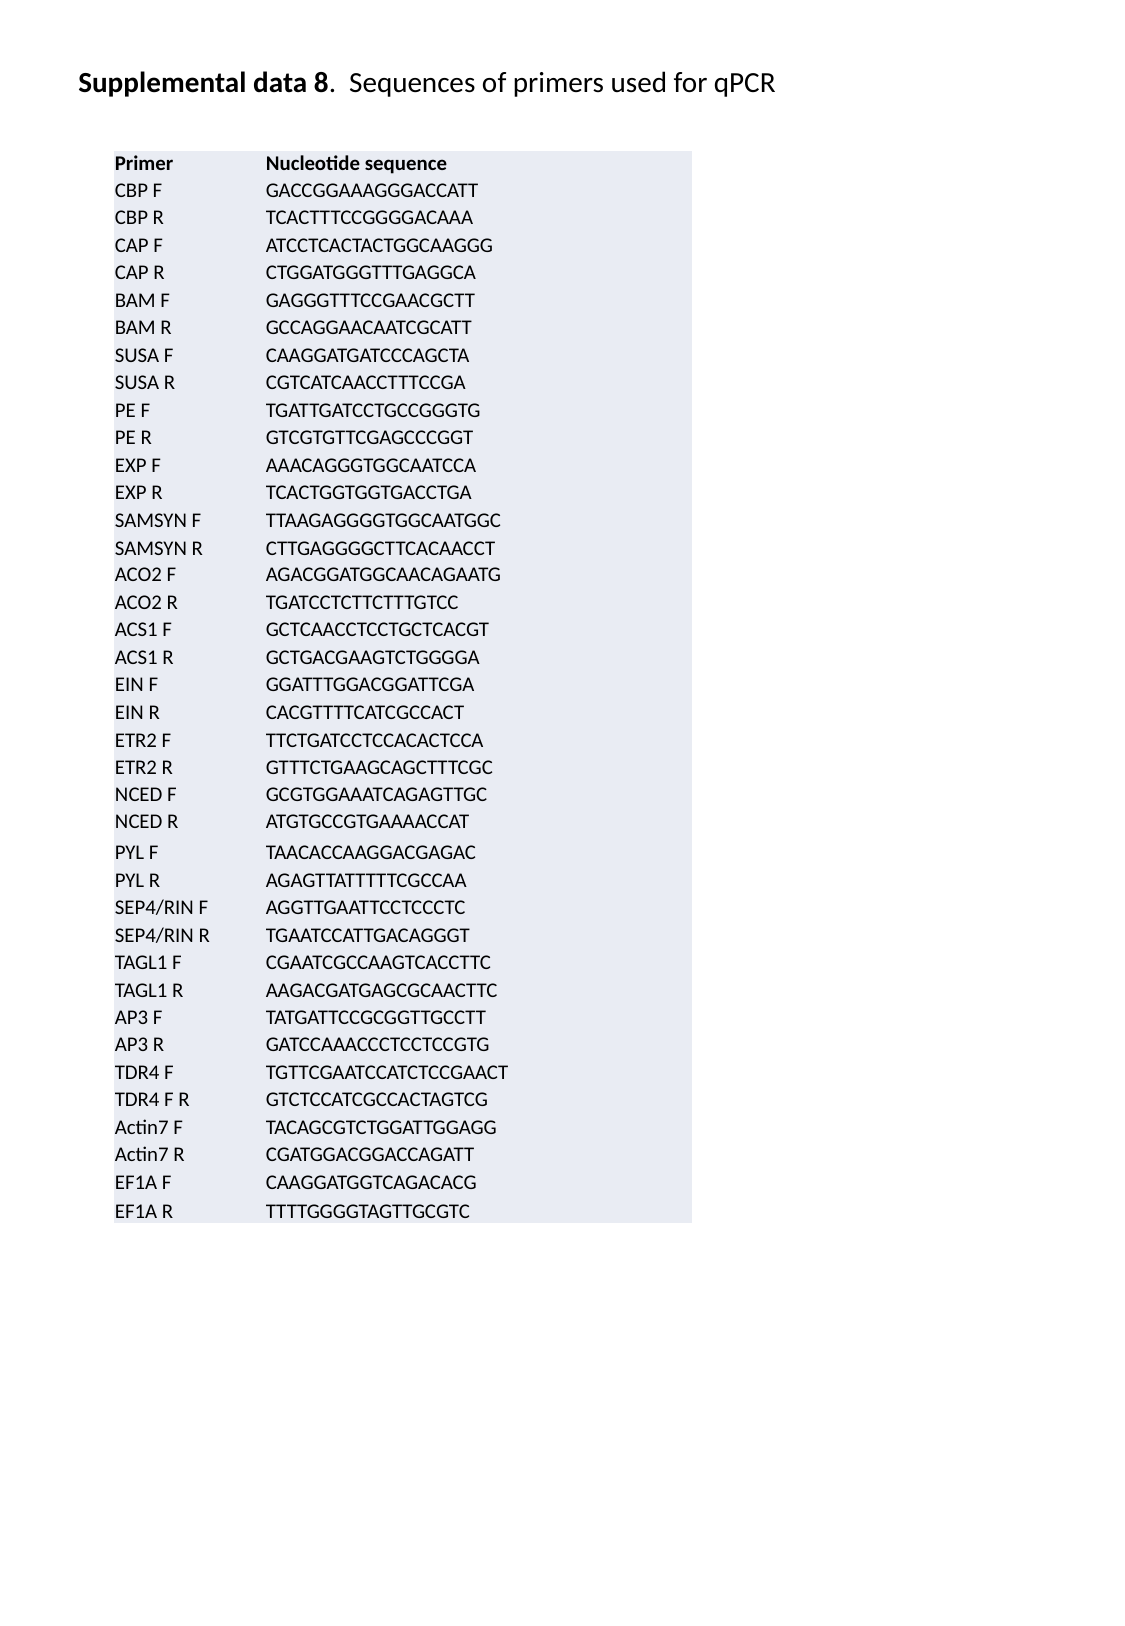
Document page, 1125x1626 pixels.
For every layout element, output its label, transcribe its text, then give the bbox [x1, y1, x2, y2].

table_cell GCGTGGAAATCAGAGTTGC [264, 783, 692, 810]
table_cell EXP R [114, 481, 264, 508]
table_cell GTTTCTGAAGCAGCTTTCGC [264, 755, 692, 783]
table_cell AGGTTGAATTCCTCCCTC [264, 892, 692, 920]
table_cell TACAGCGTCTGGATTGGAGG [264, 1112, 692, 1140]
table_cell AAGACGATGAGCGCAACTTC [264, 975, 692, 1002]
table_cell Actin7 F [114, 1112, 264, 1140]
table_header Primer [114, 151, 264, 178]
table_cell SEP4/RIN R [114, 920, 264, 947]
table_cell ETR2 R [114, 755, 264, 783]
table_cell CAAGGATGATCCCAGCTA [264, 343, 692, 371]
table_cell GTCTCCATCGCCACTAGTCG [264, 1085, 692, 1112]
table_cell BAM F [114, 288, 264, 316]
table_cell CBP R [114, 206, 264, 233]
table_cell EIN F [114, 673, 264, 700]
table_header Nucleotide sequence [264, 151, 692, 178]
table_cell AP3 F [114, 1002, 264, 1030]
table_cell CGATGGACGGACCAGATT [264, 1140, 692, 1167]
table_cell TAGL1 R [114, 975, 264, 1002]
table_cell SAMSYN F [114, 508, 264, 535]
text_box Supplemental data 8. Sequences of primers used for qPCR [63, 56, 792, 107]
table_cell SAMSYN R [114, 535, 264, 563]
table_cell ACO2 R [114, 590, 264, 618]
table_cell TGATCCTCTTCTTTGTCC [264, 590, 692, 618]
table_cell AP3 R [114, 1030, 264, 1057]
table_cell CACGTTTTCATCGCCACT [264, 700, 692, 728]
table_cell ACS1 R [114, 645, 264, 673]
table_cell ACO2 F [114, 563, 264, 590]
table_cell CBP F [114, 178, 264, 206]
table_cell CTTGAGGGGCTTCACAACCT [264, 535, 692, 563]
table_cell AGAGTTATTTTTCGCCAA [264, 865, 692, 892]
table_cell ATCCTCACTACTGGCAAGGG [264, 233, 692, 261]
table_cell AAACAGGGTGGCAATCCA [264, 453, 692, 481]
table_cell PE R [114, 426, 264, 453]
table_cell CGAATCGCCAAGTCACCTTC [264, 947, 692, 975]
table_cell GCTGACGAAGTCTGGGGA [264, 645, 692, 673]
table_cell CTGGATGGGTTTGAGGCA [264, 261, 692, 288]
table_cell BAM R [114, 316, 264, 343]
table_cell SUSA R [114, 371, 264, 398]
table_cell PYL F [114, 838, 264, 865]
table_cell TTCTGATCCTCCACACTCCA [264, 728, 692, 755]
table_cell ACS1 F [114, 618, 264, 645]
table_cell TGTTCGAATCCATCTCCGAACT [264, 1057, 692, 1085]
table_cell EF1A R [114, 1195, 264, 1223]
table_cell Actin7 R [114, 1140, 264, 1167]
table_cell NCED F [114, 783, 264, 810]
table_cell TAGL1 F [114, 947, 264, 975]
table_cell CGTCATCAACCTTTCCGA [264, 371, 692, 398]
table_cell ETR2 F [114, 728, 264, 755]
table_cell SEP4/RIN F [114, 892, 264, 920]
table_cell GCCAGGAACAATCGCATT [264, 316, 692, 343]
table_cell TDR4 F [114, 1057, 264, 1085]
table_cell TCACTTTCCGGGGACAAA [264, 206, 692, 233]
table_cell GACCGGAAAGGGACCATT [264, 178, 692, 206]
table_cell GATCCAAACCCTCCTCCGTG [264, 1030, 692, 1057]
table_cell CAAGGATGGTCAGACACG [264, 1167, 692, 1195]
table_cell CAP R [114, 261, 264, 288]
table_cell PYL R [114, 865, 264, 892]
table_cell EXP F [114, 453, 264, 481]
table_cell TDR4 F R [114, 1085, 264, 1112]
table_cell EIN R [114, 700, 264, 728]
table_cell GAGGGTTTCCGAACGCTT [264, 288, 692, 316]
table_cell GTCGTGTTCGAGCCCGGT [264, 426, 692, 453]
table_cell TCACTGGTGGTGACCTGA [264, 481, 692, 508]
table_cell PE F [114, 398, 264, 426]
table_cell EF1A F [114, 1167, 264, 1195]
table_cell AGACGGATGGCAACAGAATG [264, 563, 692, 590]
table_cell GGATTTGGACGGATTCGA [264, 673, 692, 700]
table_cell ATGTGCCGTGAAAACCAT [264, 810, 692, 838]
table_cell SUSA F [114, 343, 264, 371]
table_cell TGATTGATCCTGCCGGGTG [264, 398, 692, 426]
table_cell TTTTGGGGTAGTTGCGTC [264, 1195, 692, 1223]
table_cell TTAAGAGGGGTGGCAATGGC [264, 508, 692, 535]
table_cell TAACACCAAGGACGAGAC [264, 838, 692, 865]
table_cell NCED R [114, 810, 264, 838]
table_cell TGAATCCATTGACAGGGT [264, 920, 692, 947]
table_cell GCTCAACCTCCTGCTCACGT [264, 618, 692, 645]
table_cell TATGATTCCGCGGTTGCCTT [264, 1002, 692, 1030]
table_cell CAP F [114, 233, 264, 261]
